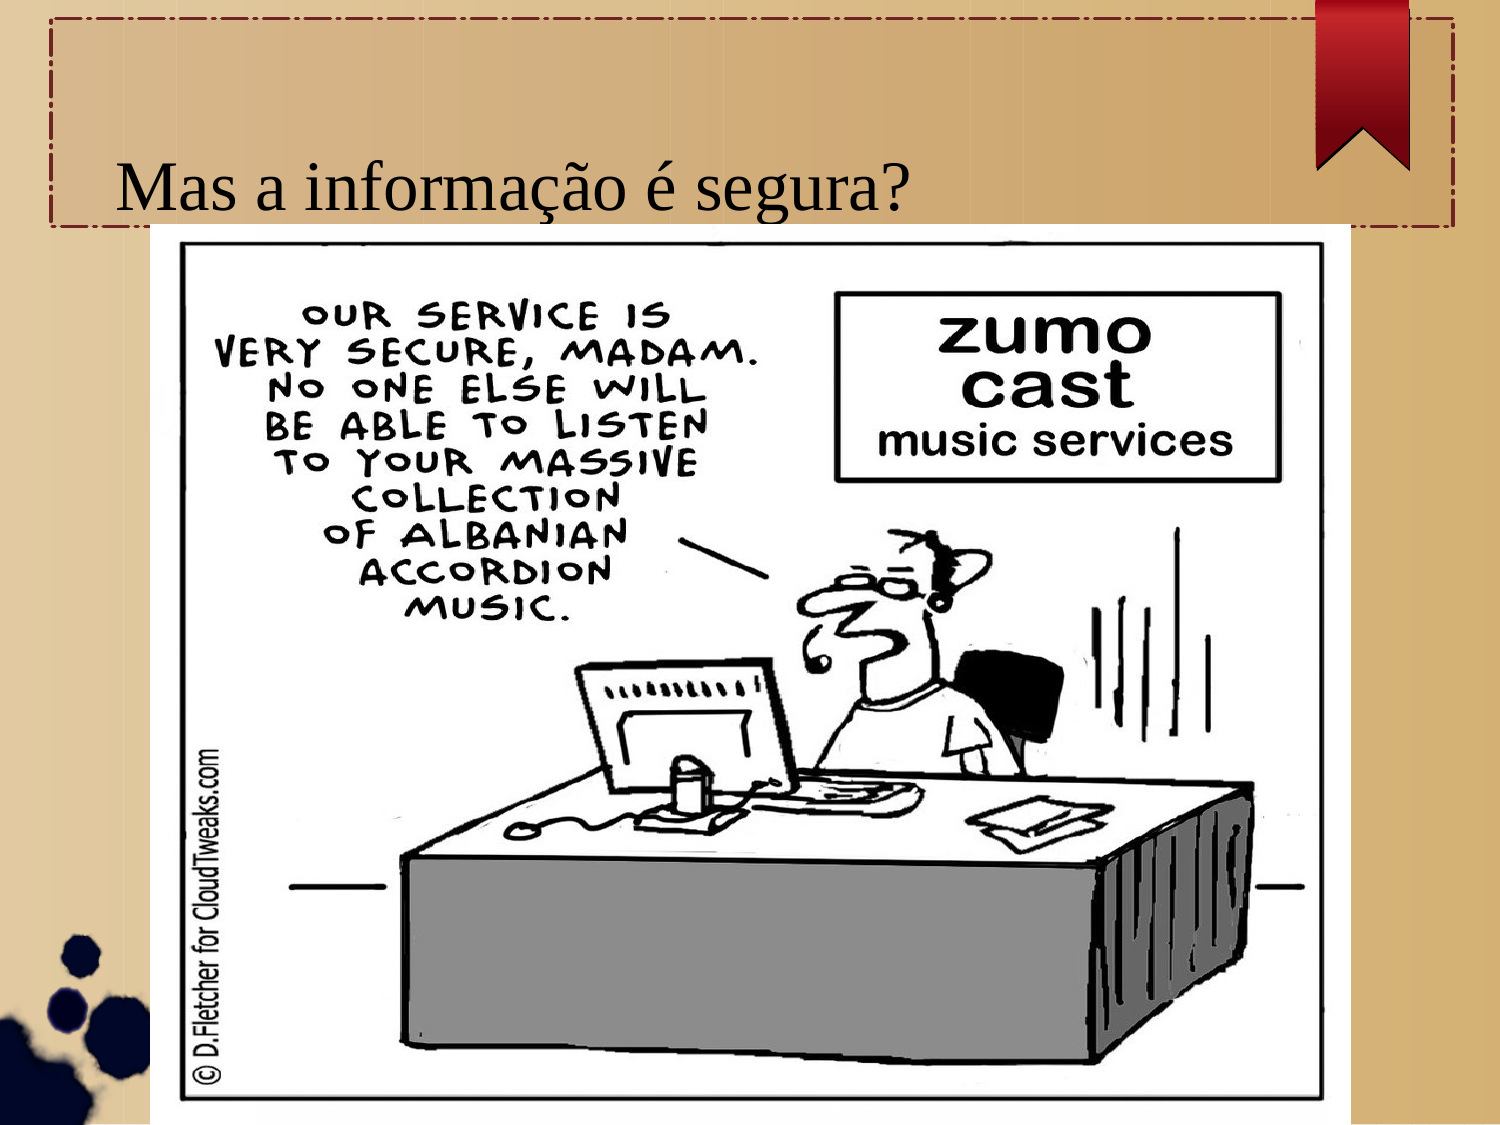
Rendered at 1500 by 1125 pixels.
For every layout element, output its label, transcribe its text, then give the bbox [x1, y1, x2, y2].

picture [150, 224, 1351, 1125]
title Mas a informação é segura? [74, 20, 1313, 233]
